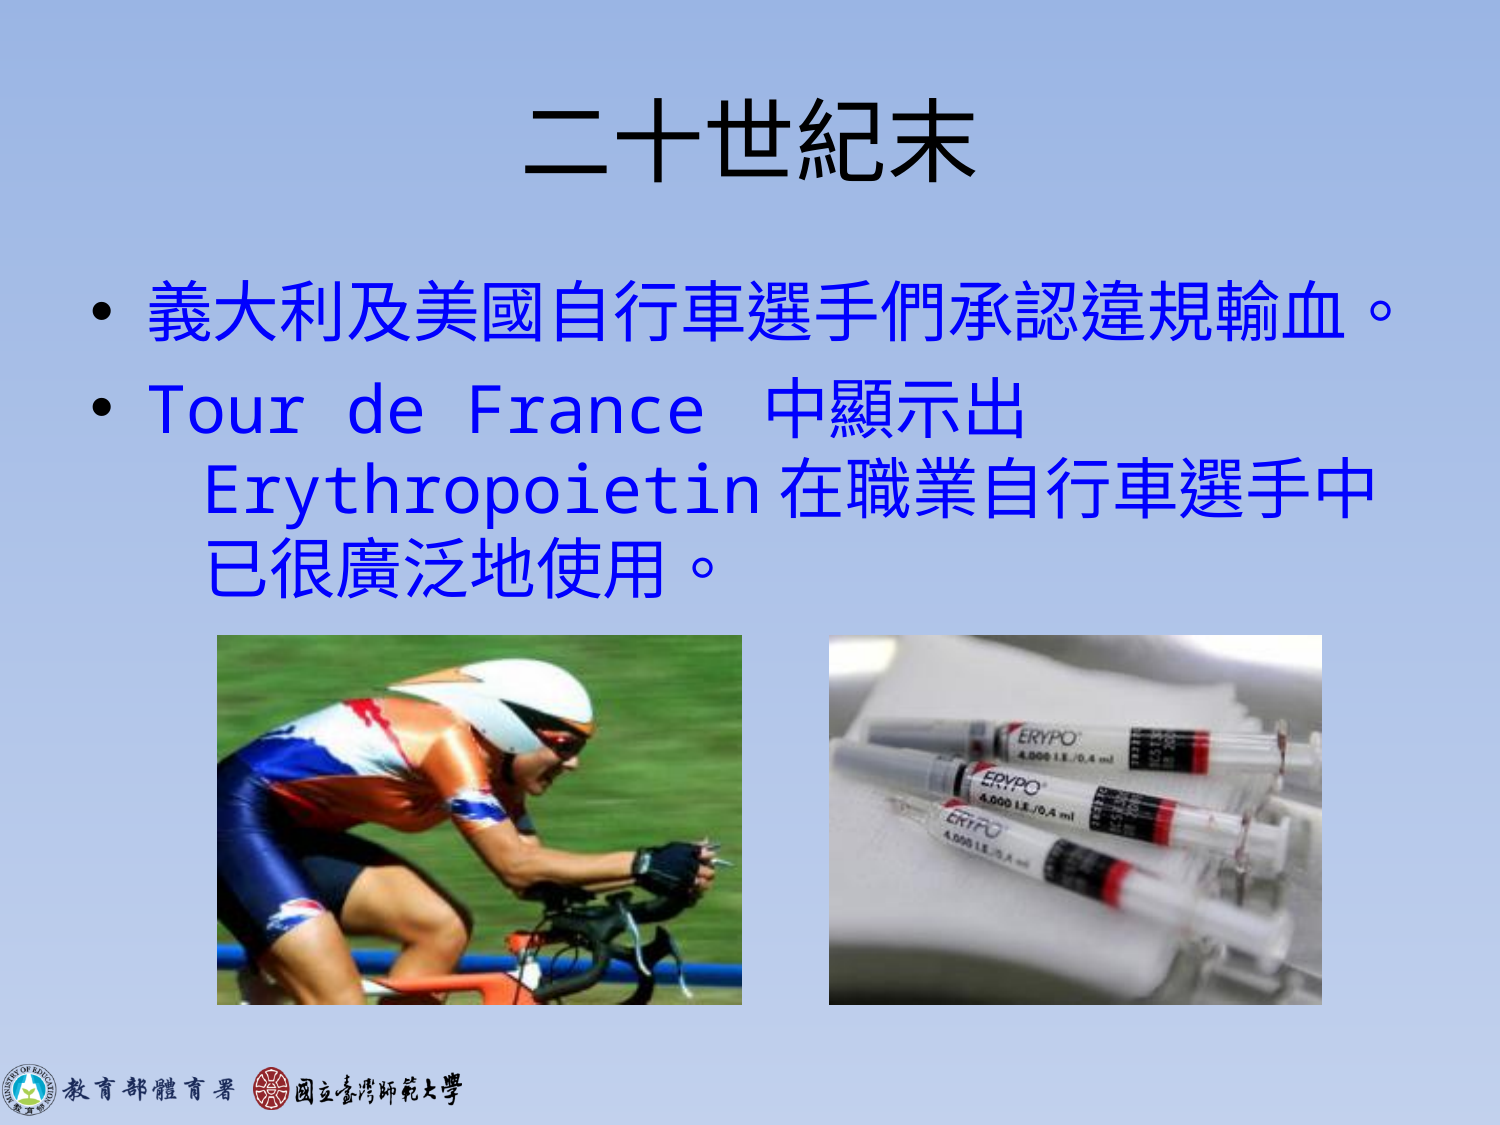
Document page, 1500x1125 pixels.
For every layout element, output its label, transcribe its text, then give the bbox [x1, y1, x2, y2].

list 義大利及美國自行車選手們承認違規輸血。 Tour de France 中顯示出Erythropoietin在職業自行車選手中已很廣泛地使用。 [75, 262, 1426, 1005]
picture [829, 635, 1322, 1005]
title 二十世紀末 [75, 45, 1426, 233]
picture [217, 635, 742, 1005]
